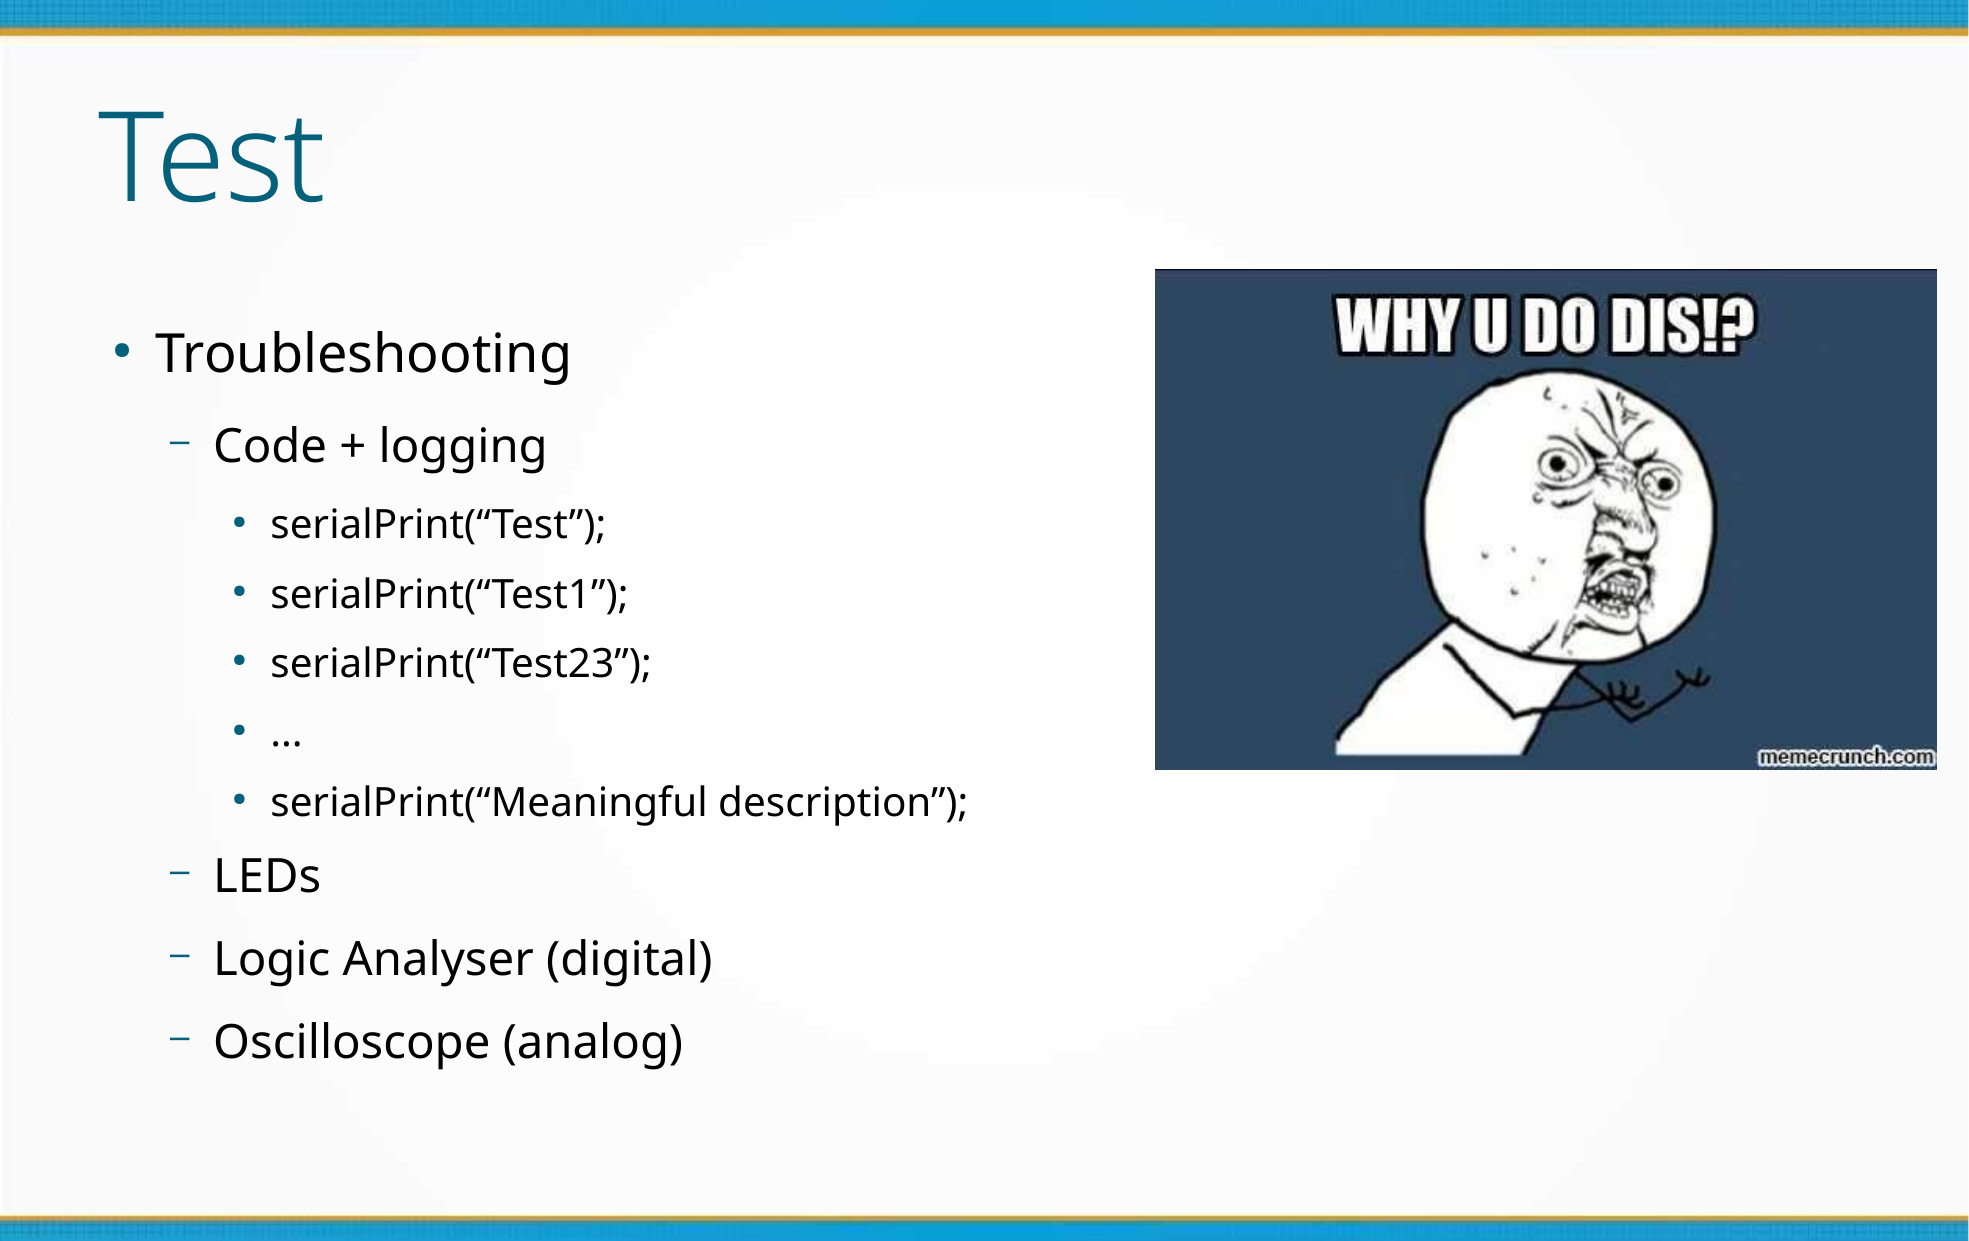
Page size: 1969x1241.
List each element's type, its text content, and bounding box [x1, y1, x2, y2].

list Troubleshooting Code + logging serialPrint(“Test”); serialPrint(“Test1”); serialPrint(“Test23”); ... serialPrint(“Meaningful description”); LEDs Logic Analyser (digital) Oscilloscope (analog) [98, 315, 1861, 1081]
picture [0, 0, 1969, 1241]
title Test [98, 49, 1870, 257]
